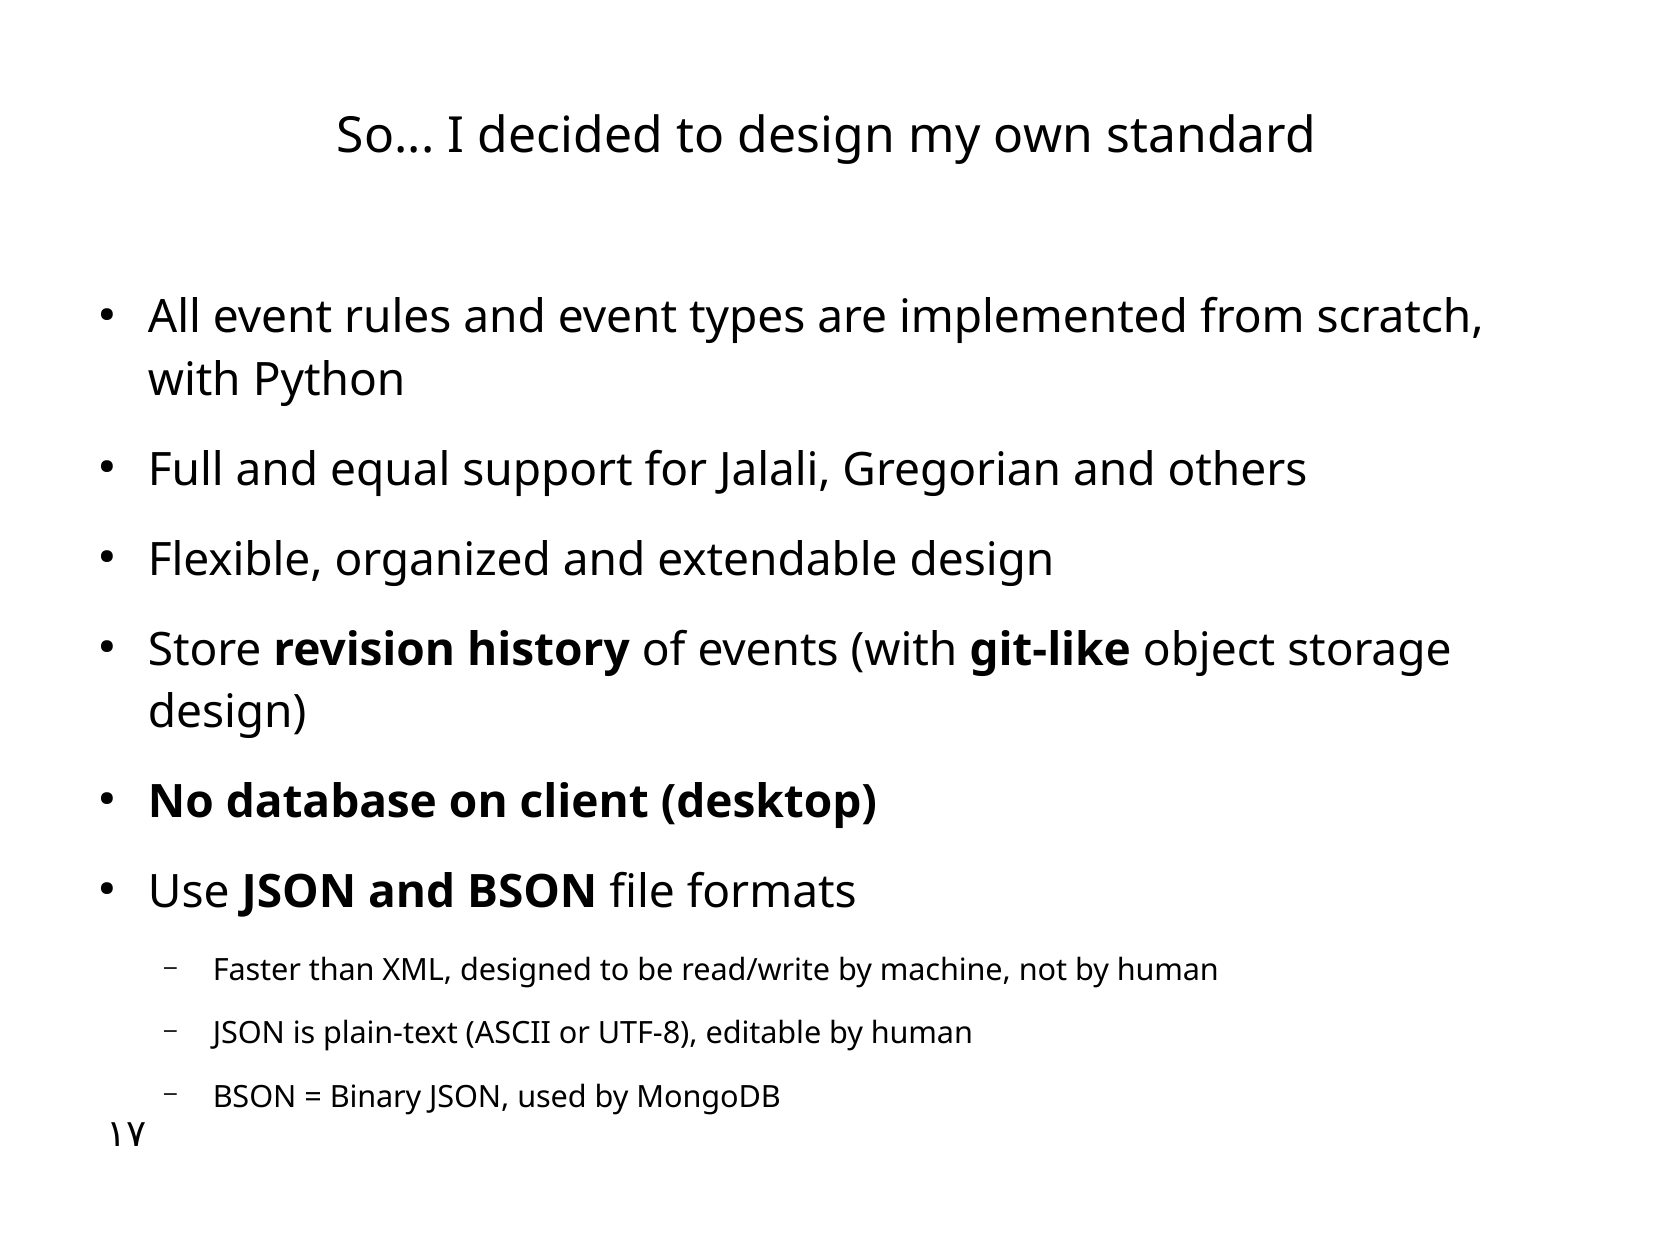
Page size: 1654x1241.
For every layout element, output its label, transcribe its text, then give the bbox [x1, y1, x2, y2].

text_box ۱۷ [91, 1104, 157, 1175]
list So... I decided to design my own standard All event rules and event types are implemented from scratch, with Python Full and equal support for Jalali, Gregorian and others Flexible, organized and extendable design Store revision history of events (with git-like object storage design) No database on client (desktop) Use JSON and BSON file formats Faster than XML, designed to be read/write by machine, not by human JSON is plain-text (ASCII or UTF-8), editable by human BSON = Binary JSON, used by MongoDB [82, 98, 1571, 1126]
